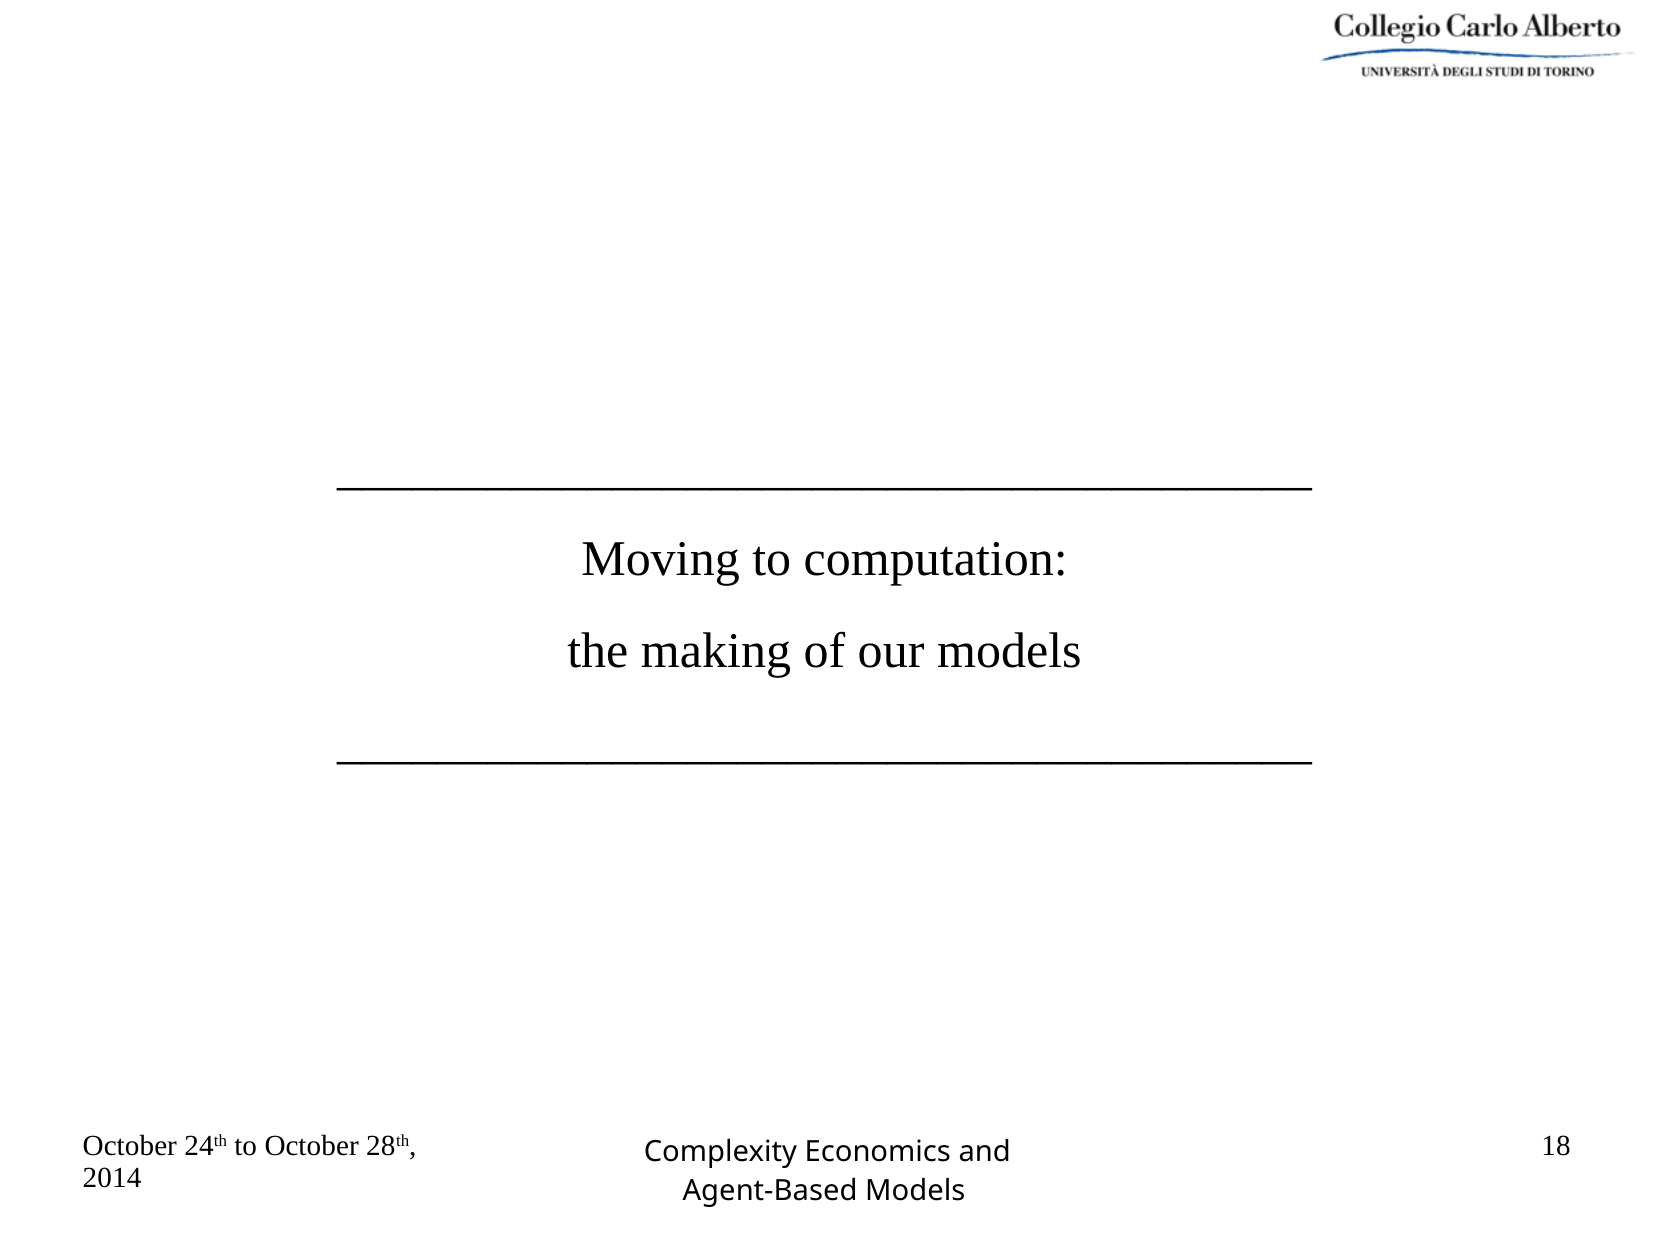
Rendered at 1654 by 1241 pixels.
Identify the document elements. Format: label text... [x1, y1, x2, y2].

picture [1312, 0, 1645, 92]
text_box _______________________________________ Moving to computation: the making of our models _______________________________________ [290, 426, 1341, 777]
